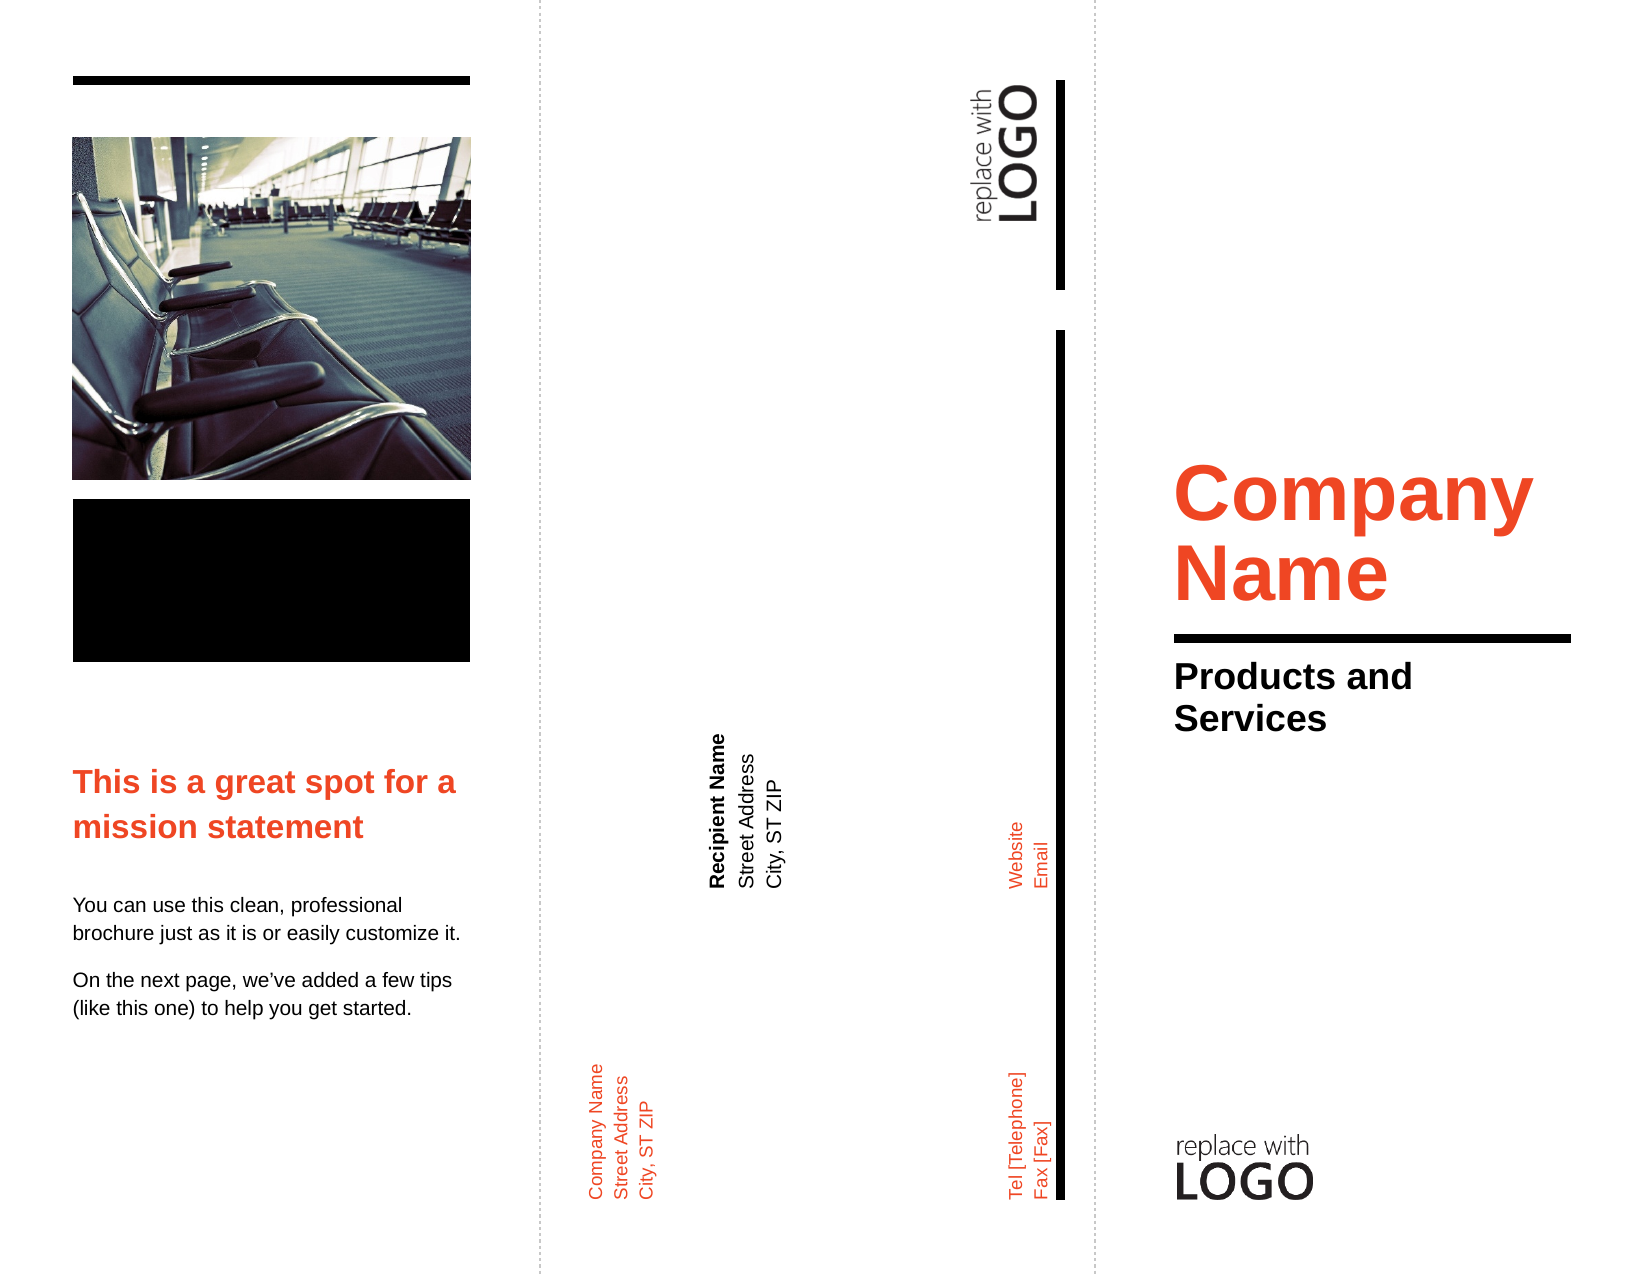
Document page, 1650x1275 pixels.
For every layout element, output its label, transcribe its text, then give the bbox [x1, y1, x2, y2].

picture [72, 137, 471, 480]
list You can use this clean, professional brochure just as it is or easily customize it. On the next page, we’ve added a few tips (like this one) to help you get started. [72, 889, 471, 1201]
list Products and Services [1173, 655, 1572, 757]
picture [1177, 1134, 1313, 1201]
list Recipient Name [672, 498, 729, 890]
list This is a great spot for a mission statement [72, 680, 471, 846]
list Website Email [945, 596, 1052, 890]
list Street Address City, ST ZIP [606, 794, 673, 1201]
picture [970, 85, 1037, 221]
list Tel [Telephone] Fax [Fax] [945, 907, 1052, 1201]
list Street Address City, ST ZIP [730, 498, 832, 890]
list Company Name [548, 794, 606, 1201]
list Company Name [1173, 237, 1572, 616]
